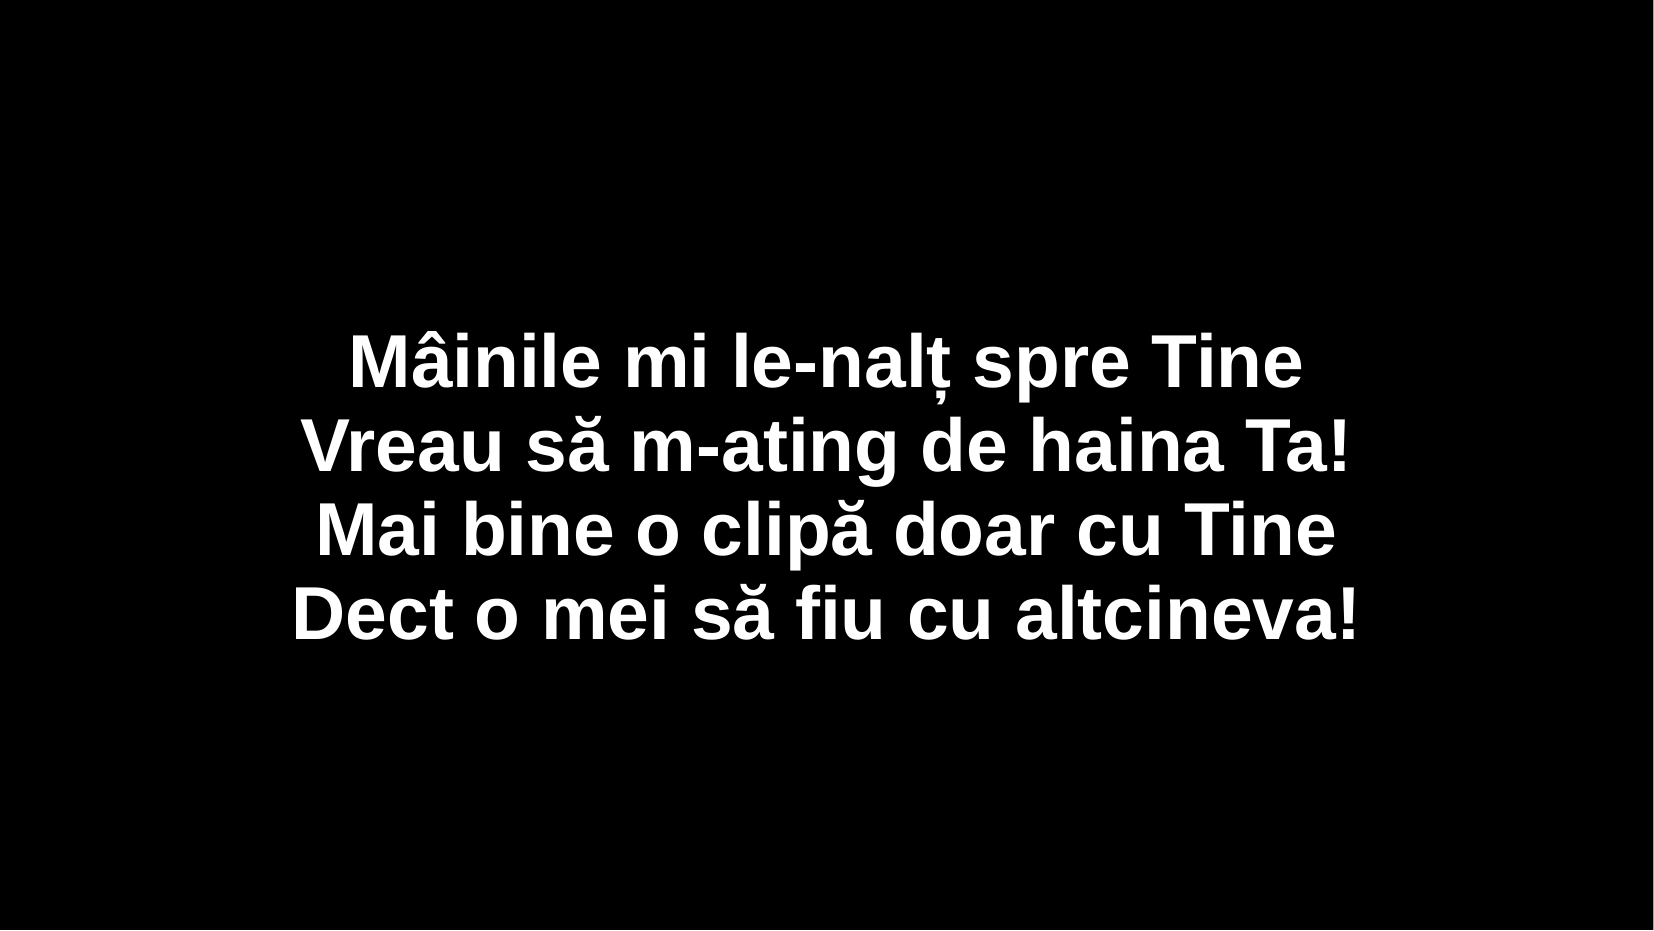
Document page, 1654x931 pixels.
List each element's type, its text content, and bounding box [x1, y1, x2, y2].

text_box Mâinile mi le-nalț spre Tine Vreau să m-ating de haina Ta! Mai bine o clipă doar cu Tine Dect o mei să fiu cu altcineva! [82, 217, 1571, 757]
